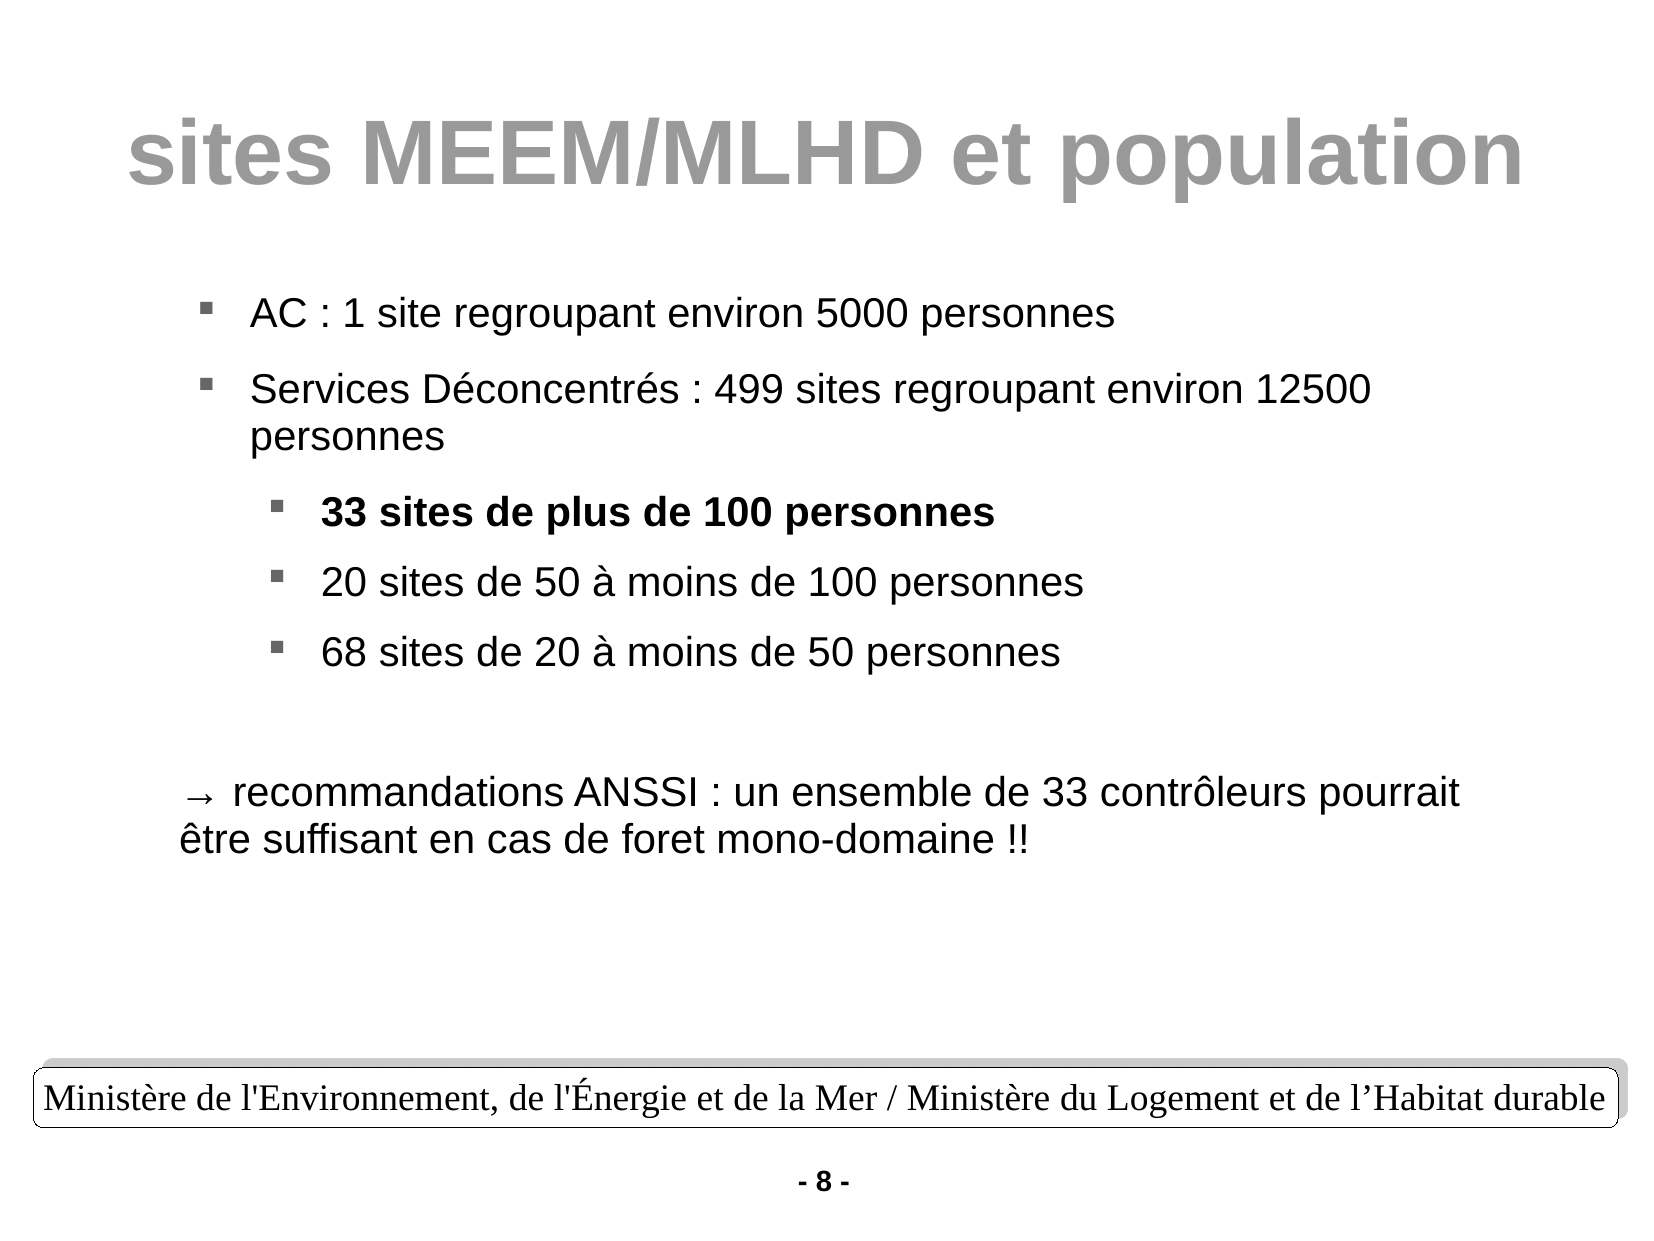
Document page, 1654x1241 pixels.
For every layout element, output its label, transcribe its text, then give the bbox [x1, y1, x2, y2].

title sites MEEM/MLHD et population [82, 49, 1571, 257]
list AC : 1 site regroupant environ 5000 personnes Services Déconcentrés : 499 sites regroupant environ 12500 personnes 33 sites de plus de 100 personnes 20 sites de 50 à moins de 100 personnes 68 sites de 20 à moins de 50 personnes → recommandations ANSSI : un ensemble de 33 contrôleurs pourrait être suffisant en cas de foret mono-domaine !! [179, 290, 1509, 1010]
